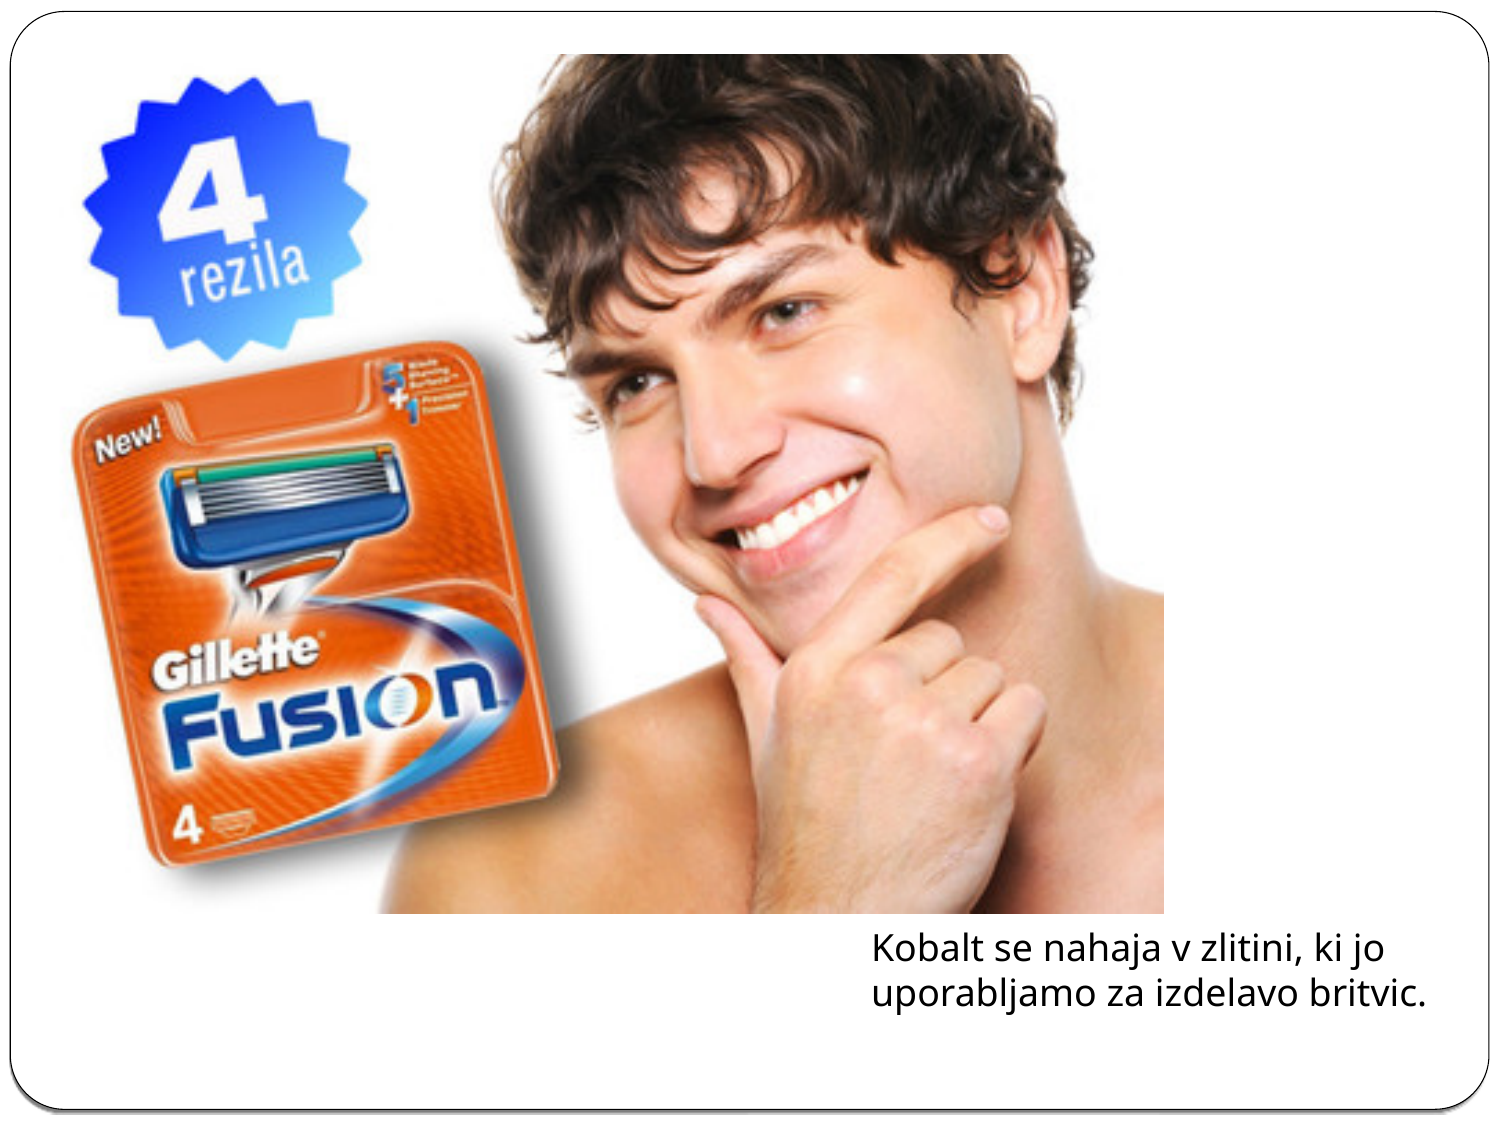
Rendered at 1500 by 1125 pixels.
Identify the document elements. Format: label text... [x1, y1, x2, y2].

text_box Kobalt se nahaja v zlitini, ki jo uporabljamo za izdelavo britvic. [856, 916, 1471, 1022]
picture [17, 54, 1164, 914]
